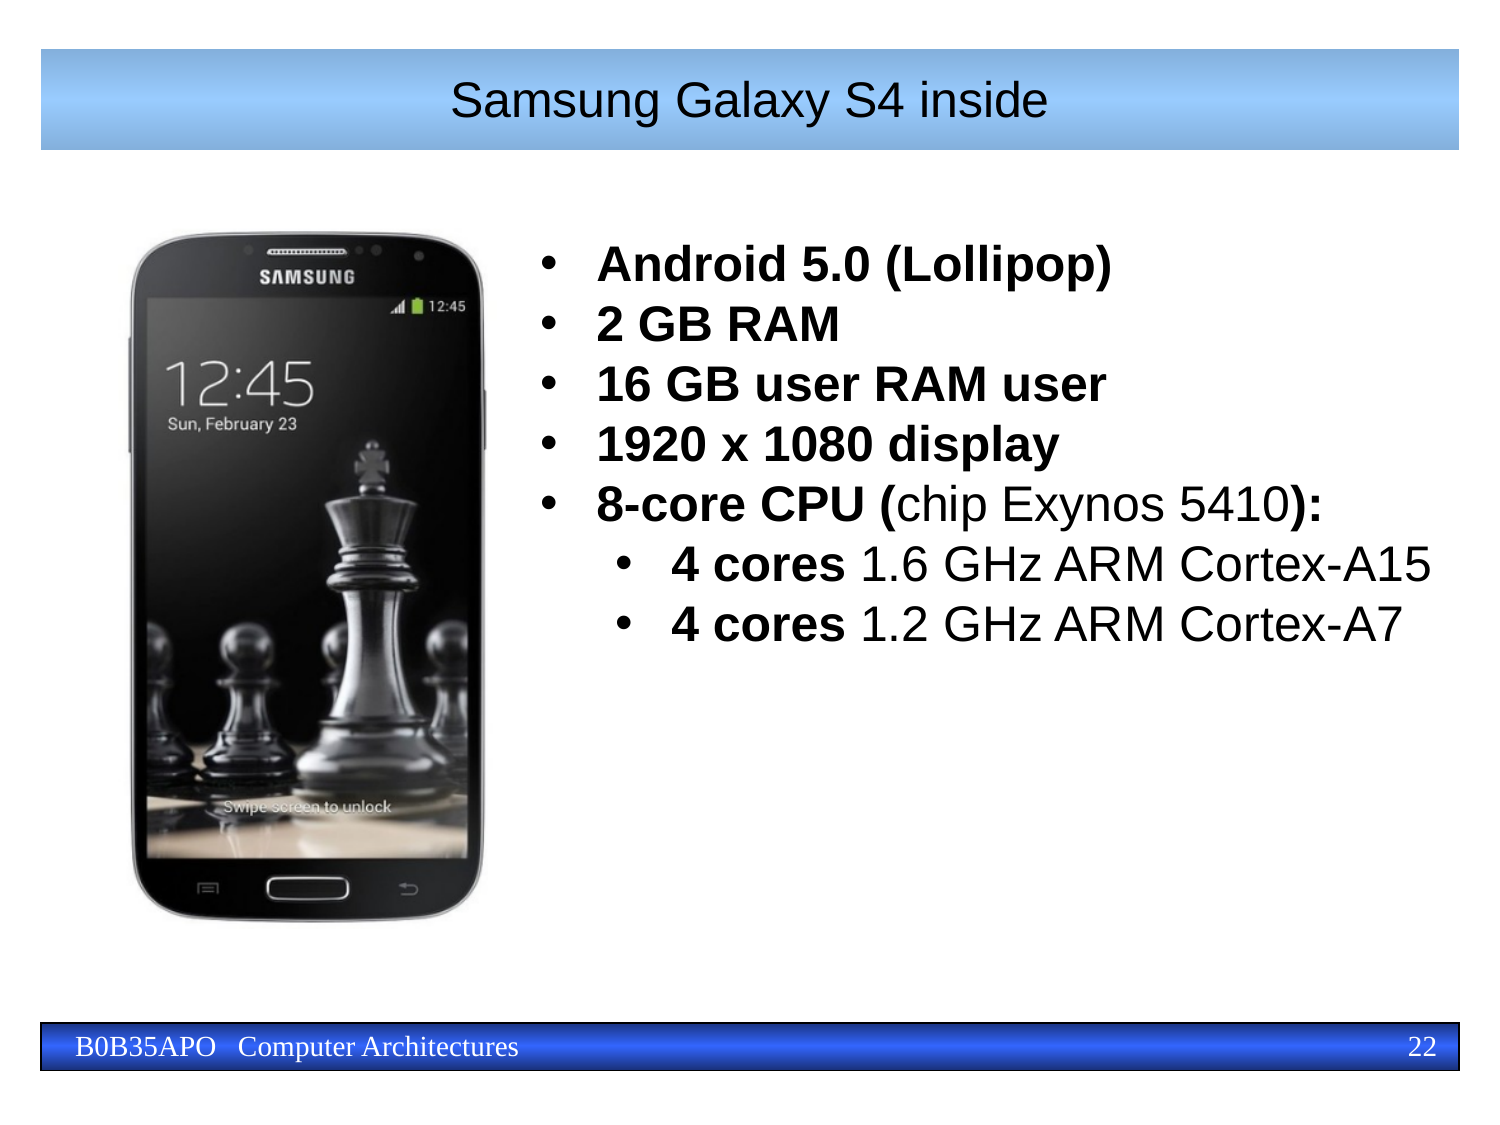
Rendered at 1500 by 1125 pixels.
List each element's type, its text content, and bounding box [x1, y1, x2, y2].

picture [112, 220, 512, 929]
title Samsung Galaxy S4 inside [41, 49, 1459, 150]
text_box Android 5.0 (Lollipop) 2 GB RAM 16 GB user RAM user 1920 x 1080 display 8-core CPU (chip Exynos 5410): 4 cores 1.6 GHz ARM Cortex-A15 4 cores 1.2 GHz ARM Cortex-A7 [525, 224, 1483, 720]
